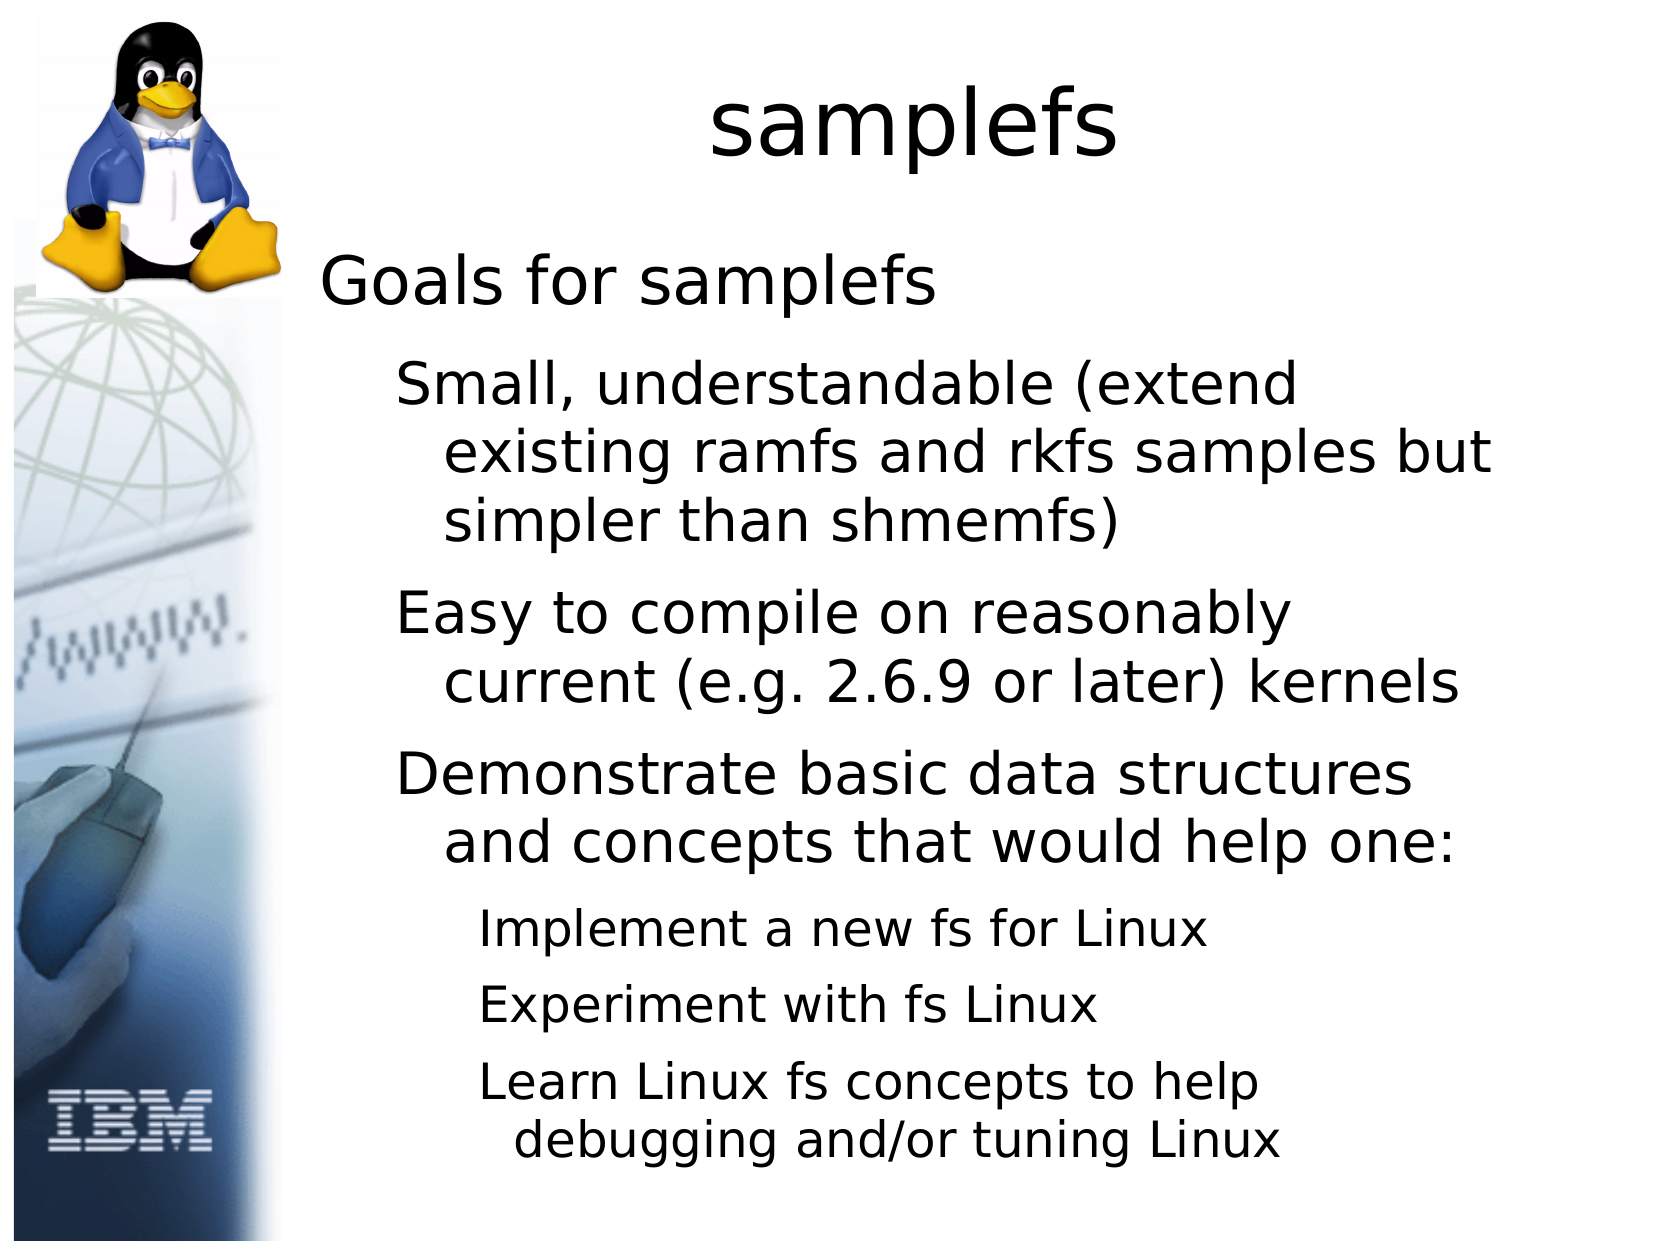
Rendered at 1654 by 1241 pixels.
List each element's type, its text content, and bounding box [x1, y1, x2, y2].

title samplefs [301, 39, 1528, 209]
list Goals for samplefs Small, understandable (extend existing ramfs and rkfs samples but simpler than shmemfs) Easy to compile on reasonably current (e.g. 2.6.9 or later) kernels Demonstrate basic data structures and concepts that would help one: Implement a new fs for Linux Experiment with fs Linux Learn Linux fs concepts to help debugging and/or tuning Linux [301, 243, 1520, 1182]
